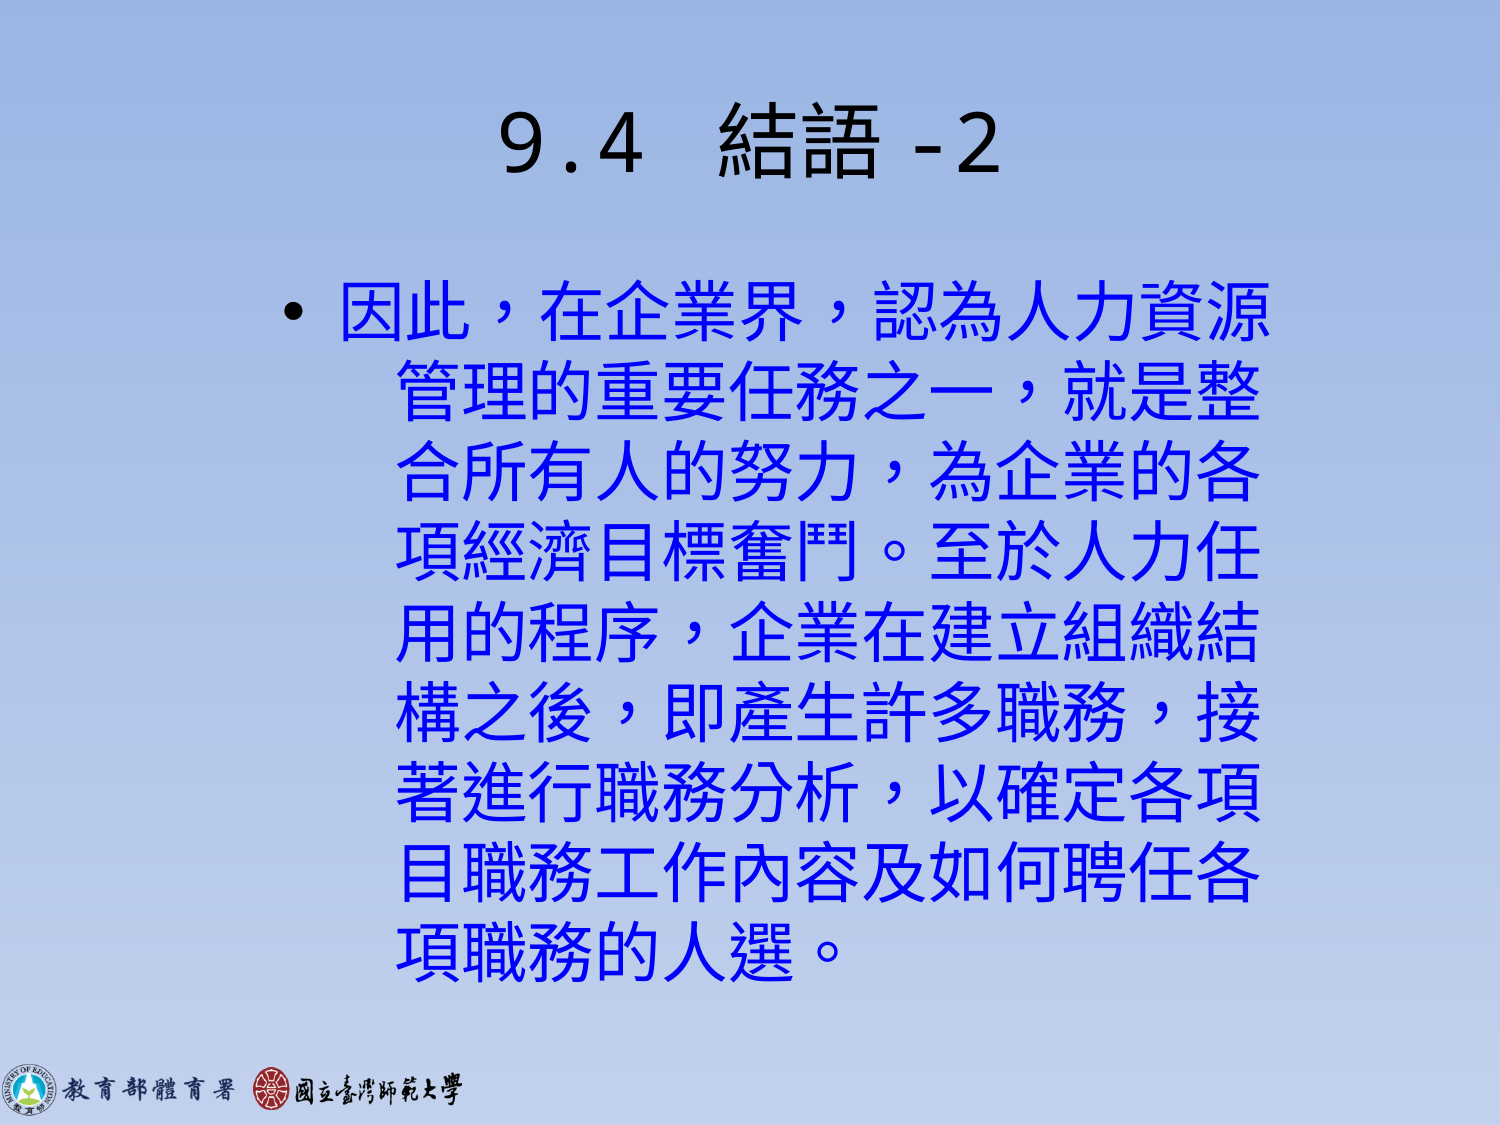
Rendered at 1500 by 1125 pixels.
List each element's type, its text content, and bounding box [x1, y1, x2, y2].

list 因此，在企業界，認為人力資源管理的重要任務之一，就是整合所有人的努力，為企業的各項經濟目標奮鬥。至於人力任用的程序，企業在建立組織結構之後，即產生許多職務，接著進行職務分析，以確定各項目職務工作內容及如何聘任各項職務的人選。 [266, 262, 1306, 1005]
title 9.4 結語-2 [75, 45, 1426, 233]
